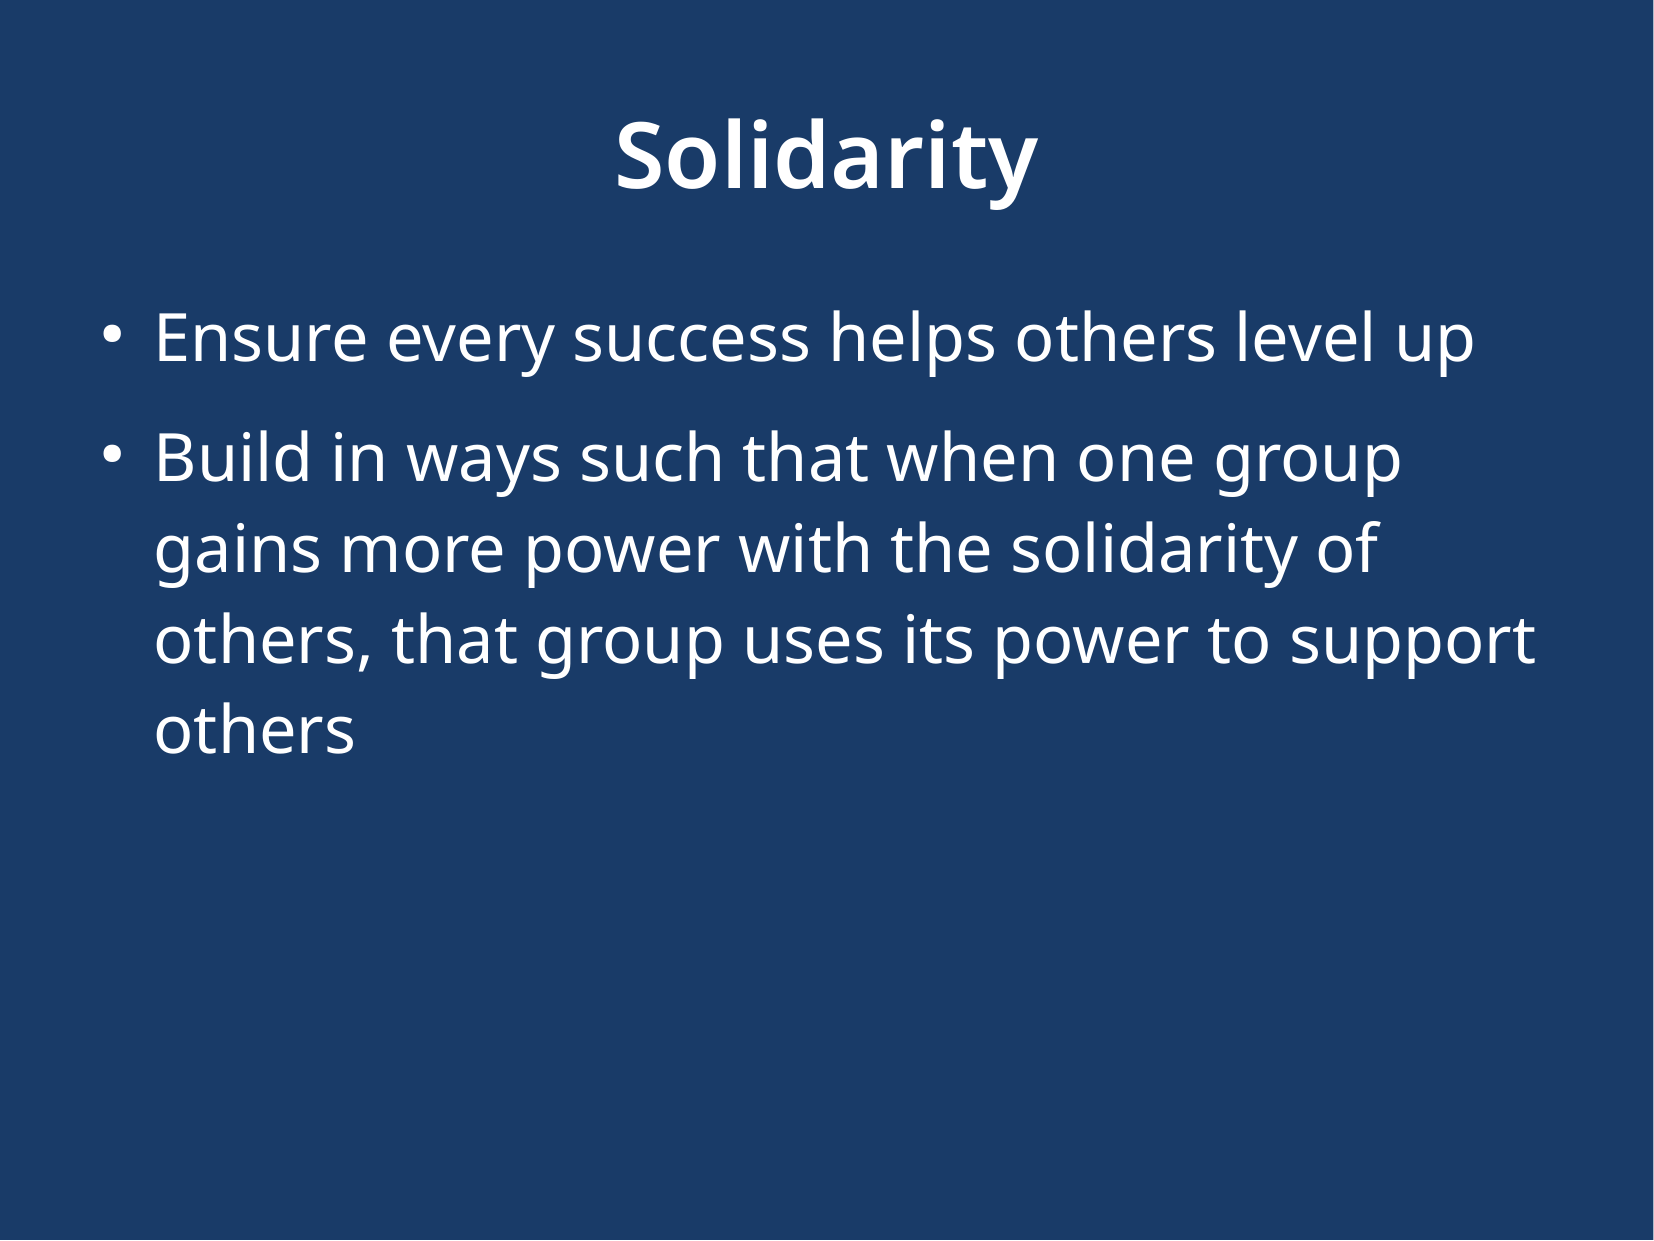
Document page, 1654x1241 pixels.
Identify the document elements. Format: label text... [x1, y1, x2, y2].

list Ensure every success helps others level up Build in ways such that when one group gains more power with the solidarity of others, that group uses its power to support others [82, 290, 1571, 1010]
title Solidarity [82, 49, 1571, 257]
